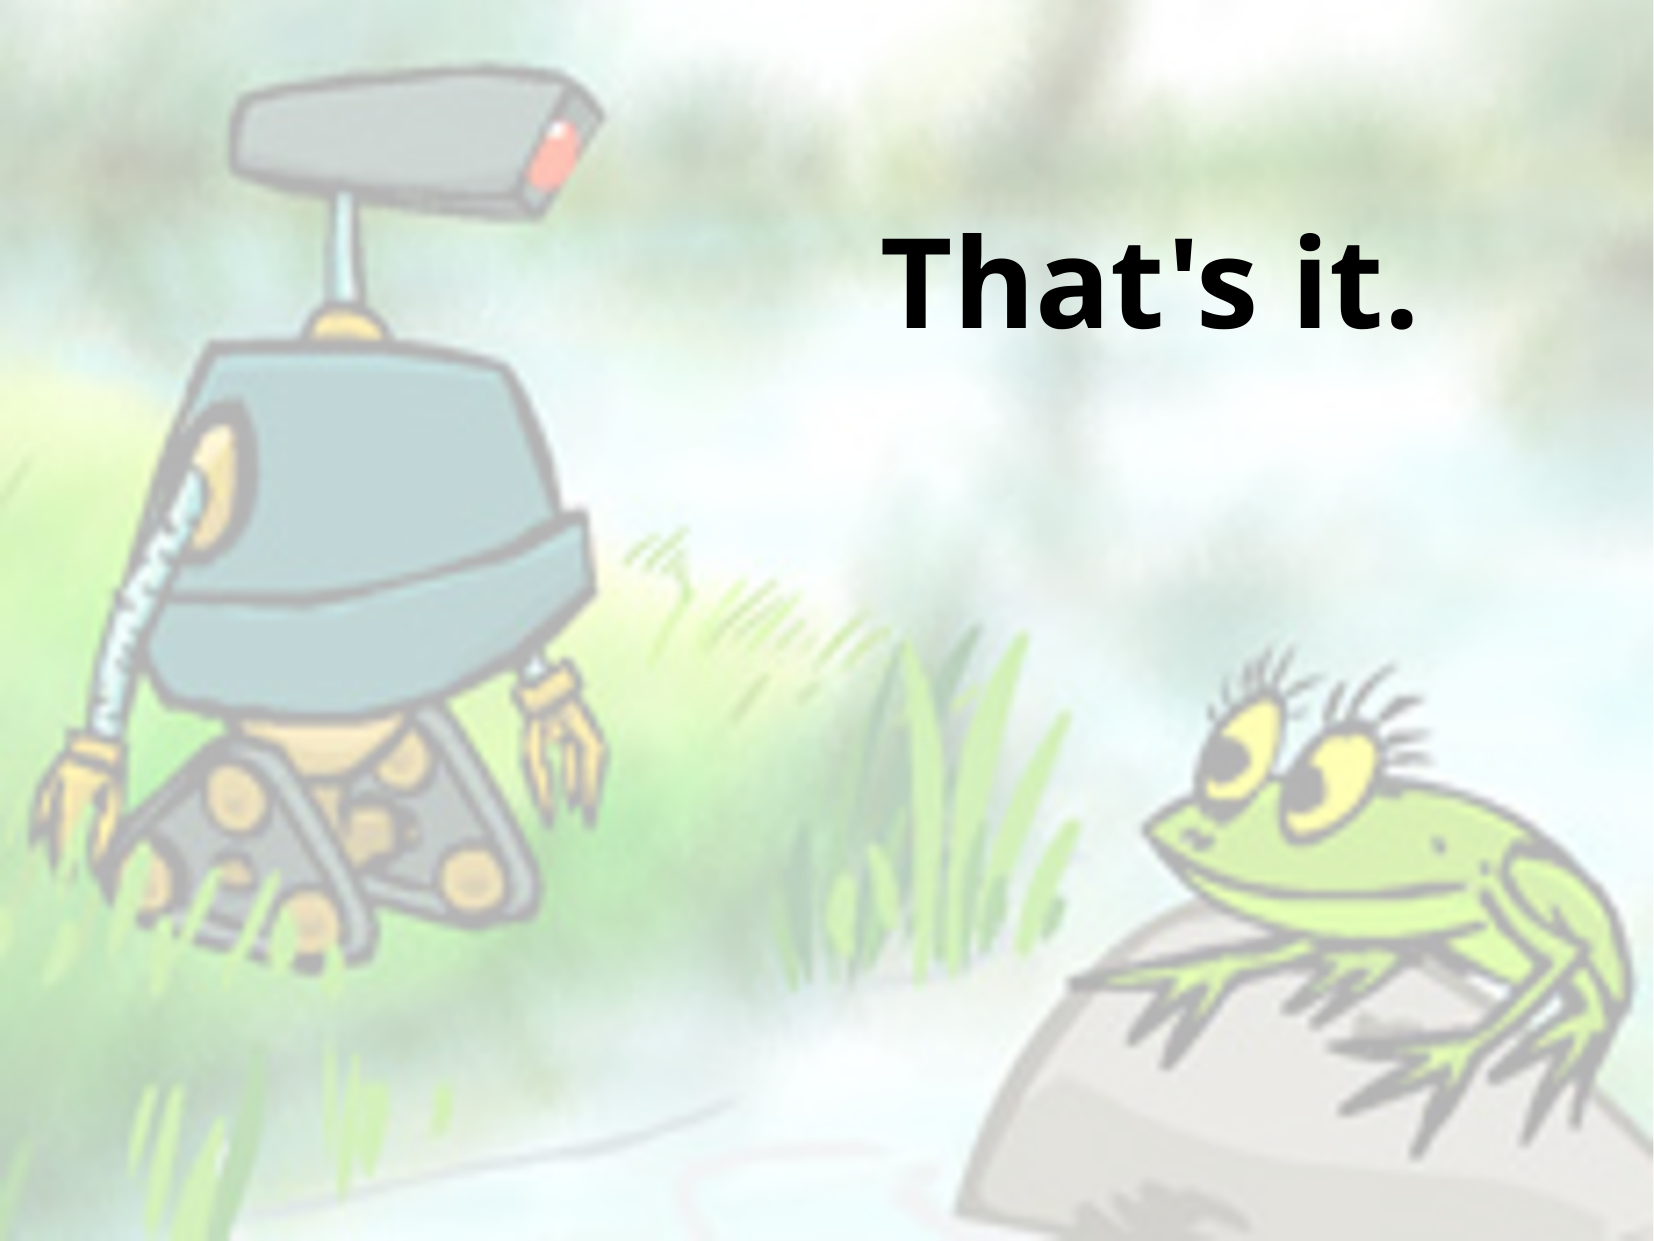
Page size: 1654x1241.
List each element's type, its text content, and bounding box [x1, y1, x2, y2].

picture [0, 0, 1654, 1241]
text_box That's it. [866, 187, 1501, 524]
